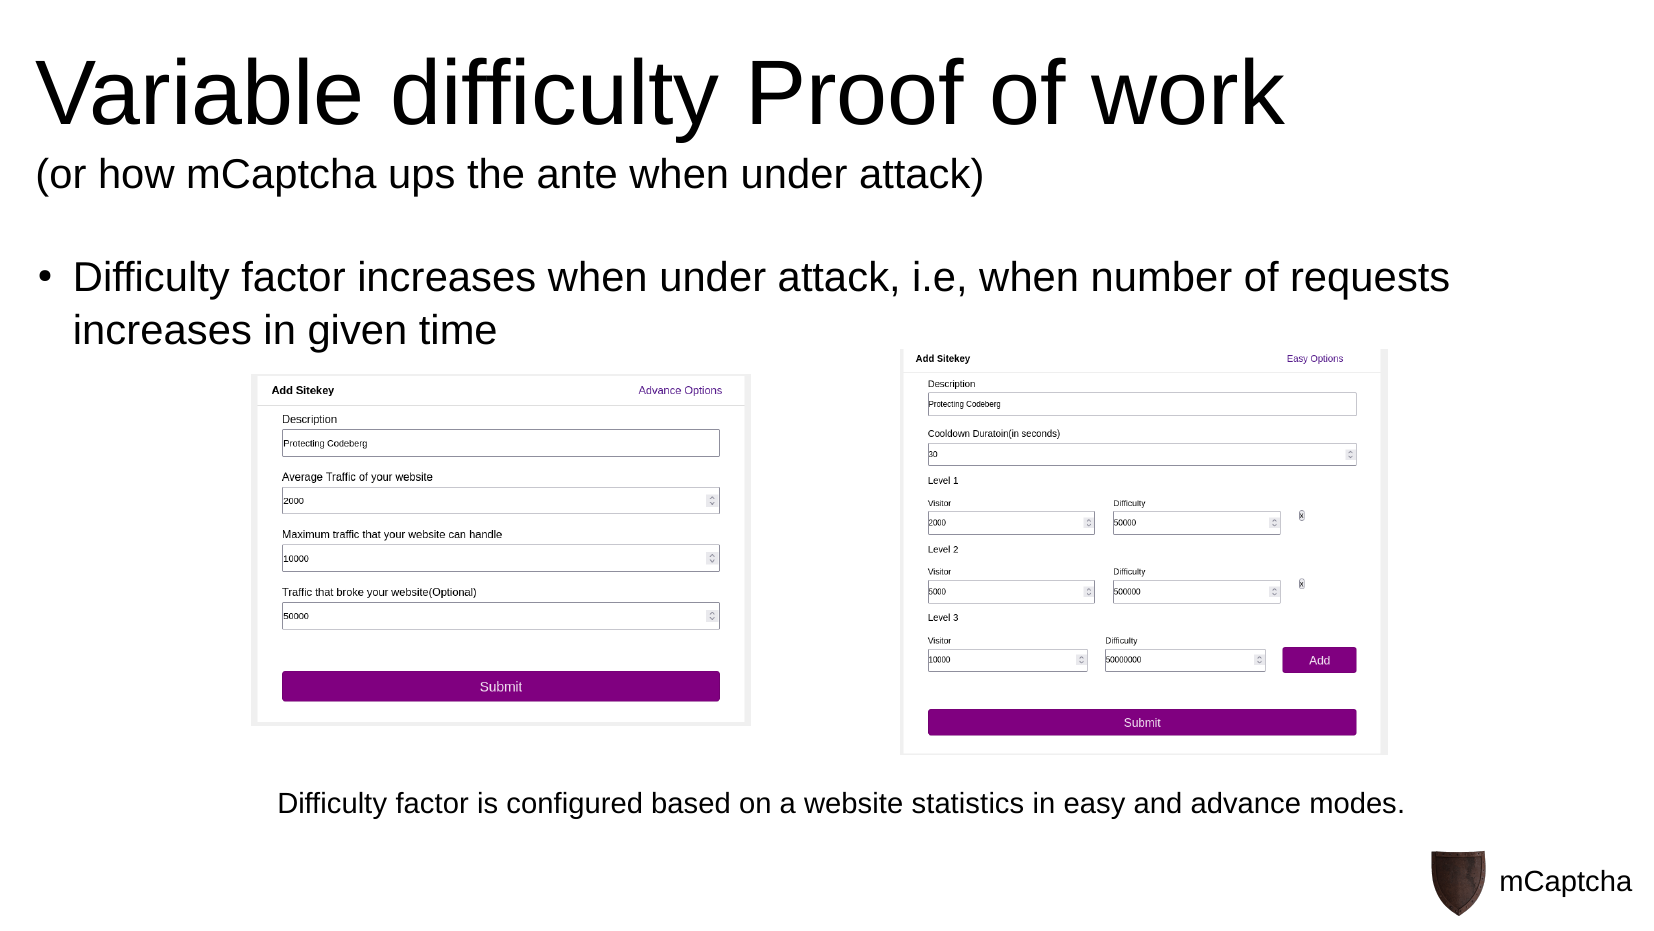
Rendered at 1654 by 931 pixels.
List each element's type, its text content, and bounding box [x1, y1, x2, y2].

text_box Difficulty factor is configured based on a website statistics in easy and advance modes. [262, 779, 1426, 860]
picture [251, 374, 751, 726]
title Variable difficulty Proof of work (or how mCaptcha ups the ante when under attack) [35, 0, 1573, 289]
picture [900, 349, 1388, 755]
subtitle Difficulty factor increases when under attack, i.e, when number of requests increases in given time [37, 187, 1576, 413]
text_box mCaptcha [1484, 857, 1654, 906]
picture [1425, 846, 1493, 918]
